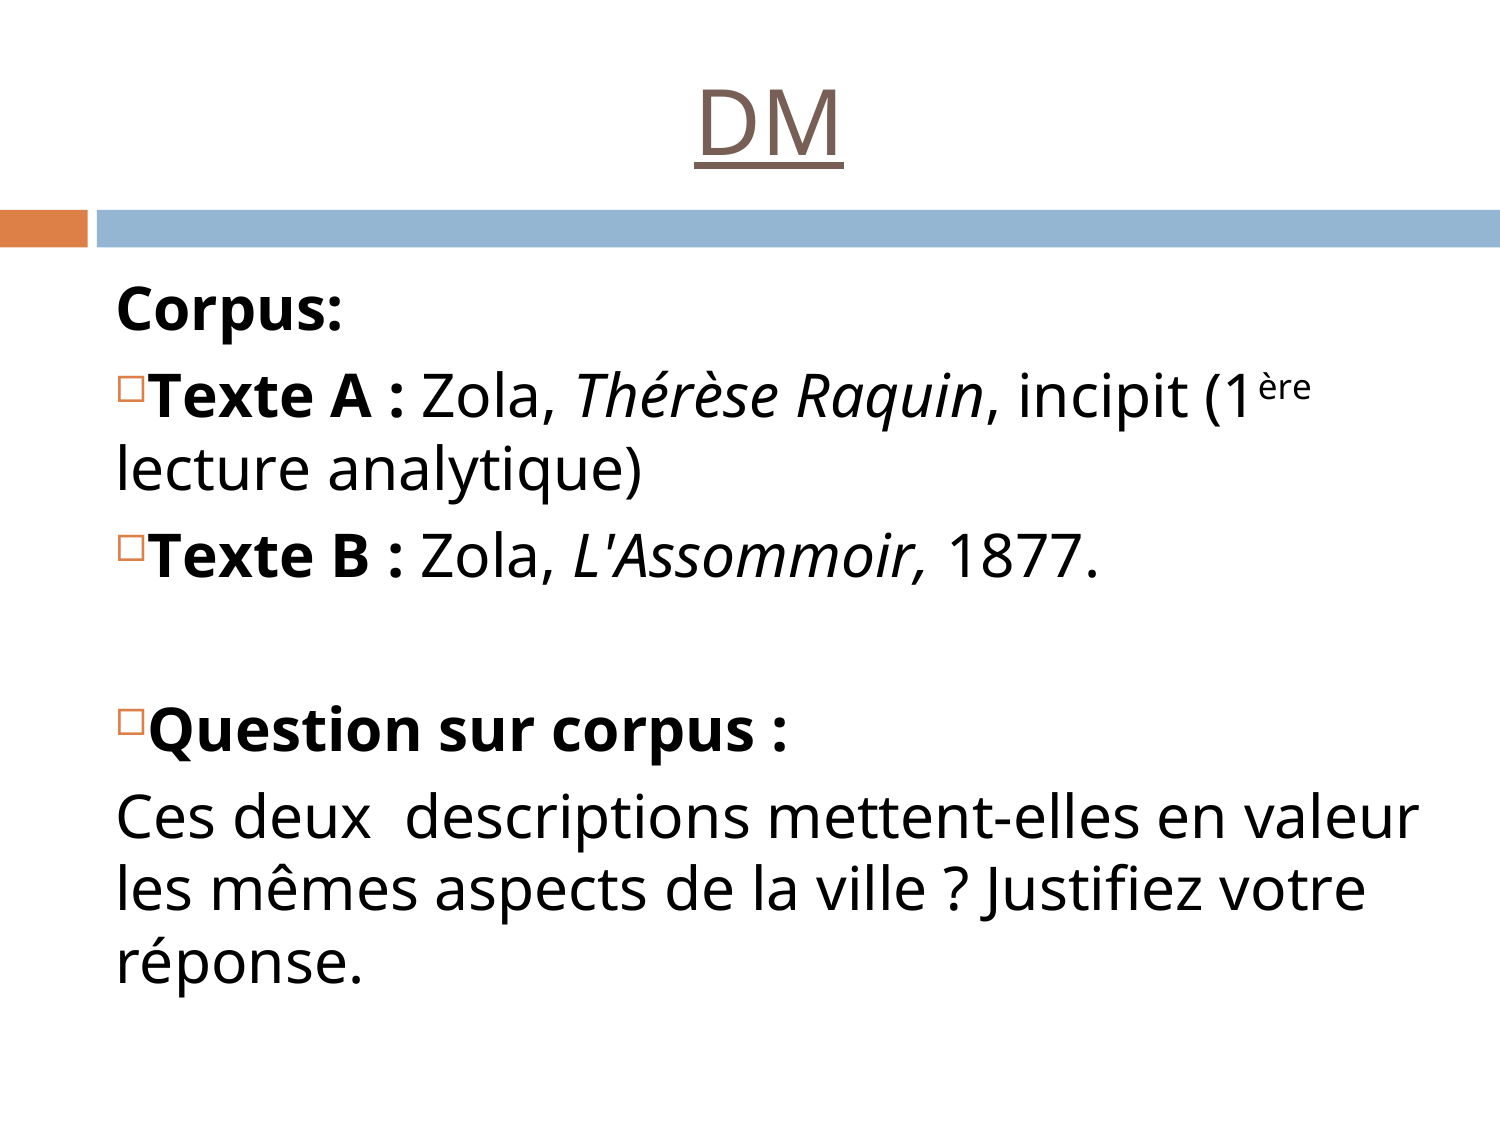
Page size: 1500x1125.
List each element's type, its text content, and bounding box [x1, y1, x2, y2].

title DM [100, 37, 1438, 201]
list Corpus: Texte A : Zola, Thérèse Raquin, incipit (1ère lecture analytique) Texte B : Zola, L'Assommoir, 1877. Question sur corpus : Ces deux descriptions mettent-elles en valeur les mêmes aspects de la ville ? Justifiez votre réponse. [100, 262, 1438, 1090]
